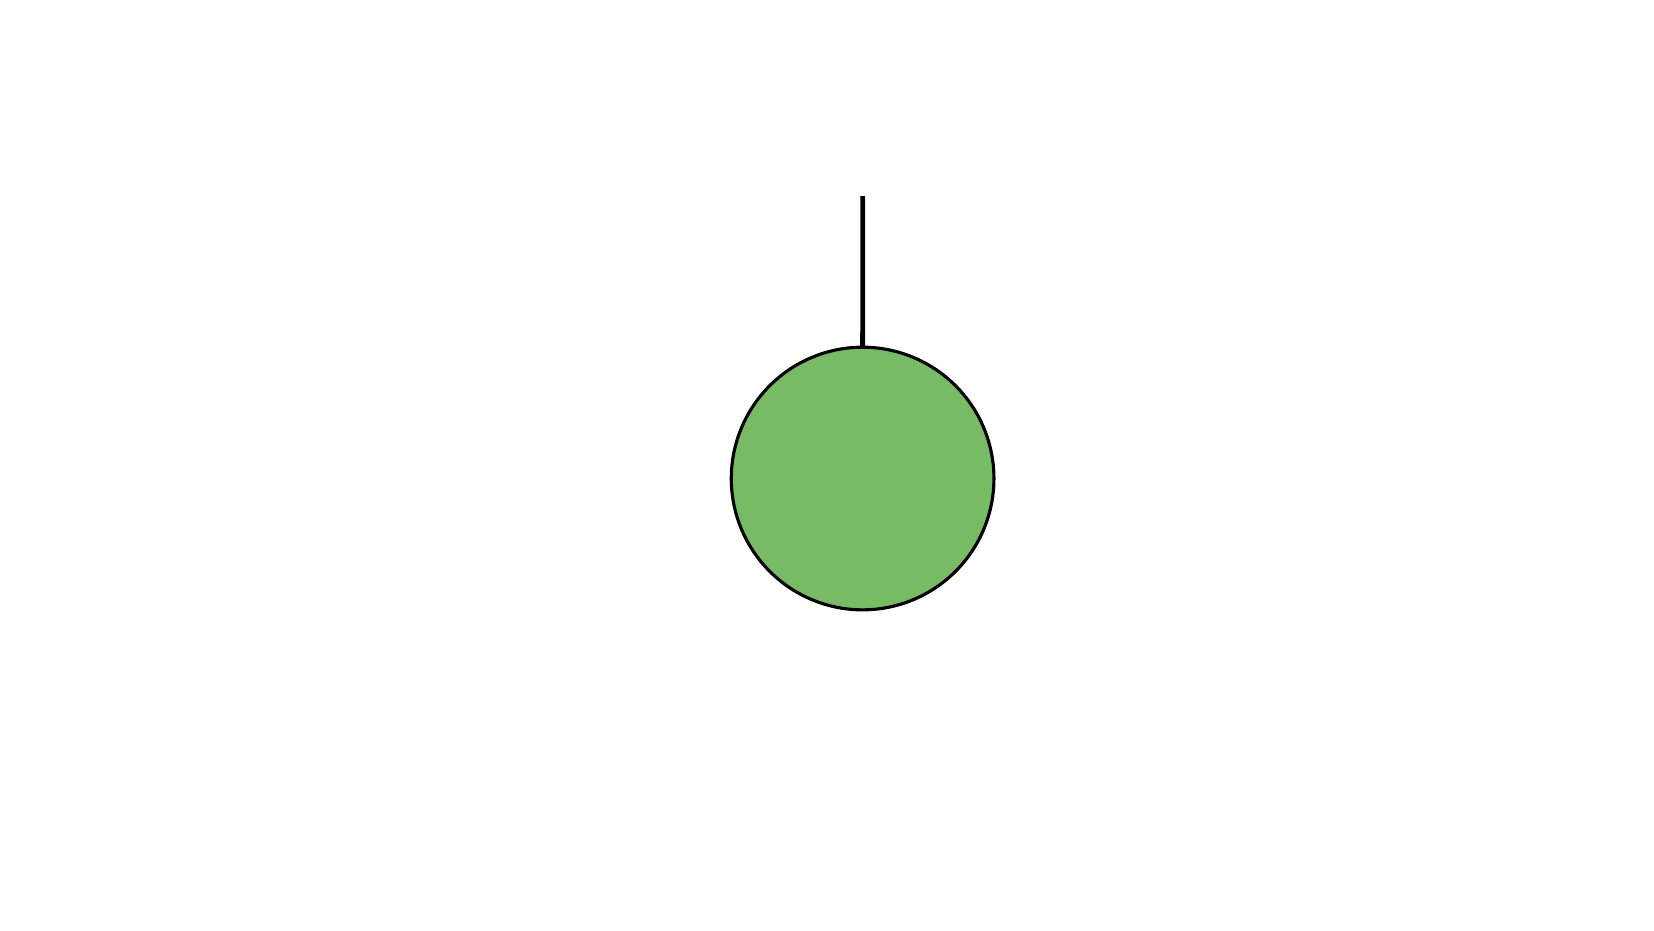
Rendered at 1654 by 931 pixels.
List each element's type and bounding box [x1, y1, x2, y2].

text_box [731, 347, 994, 610]
